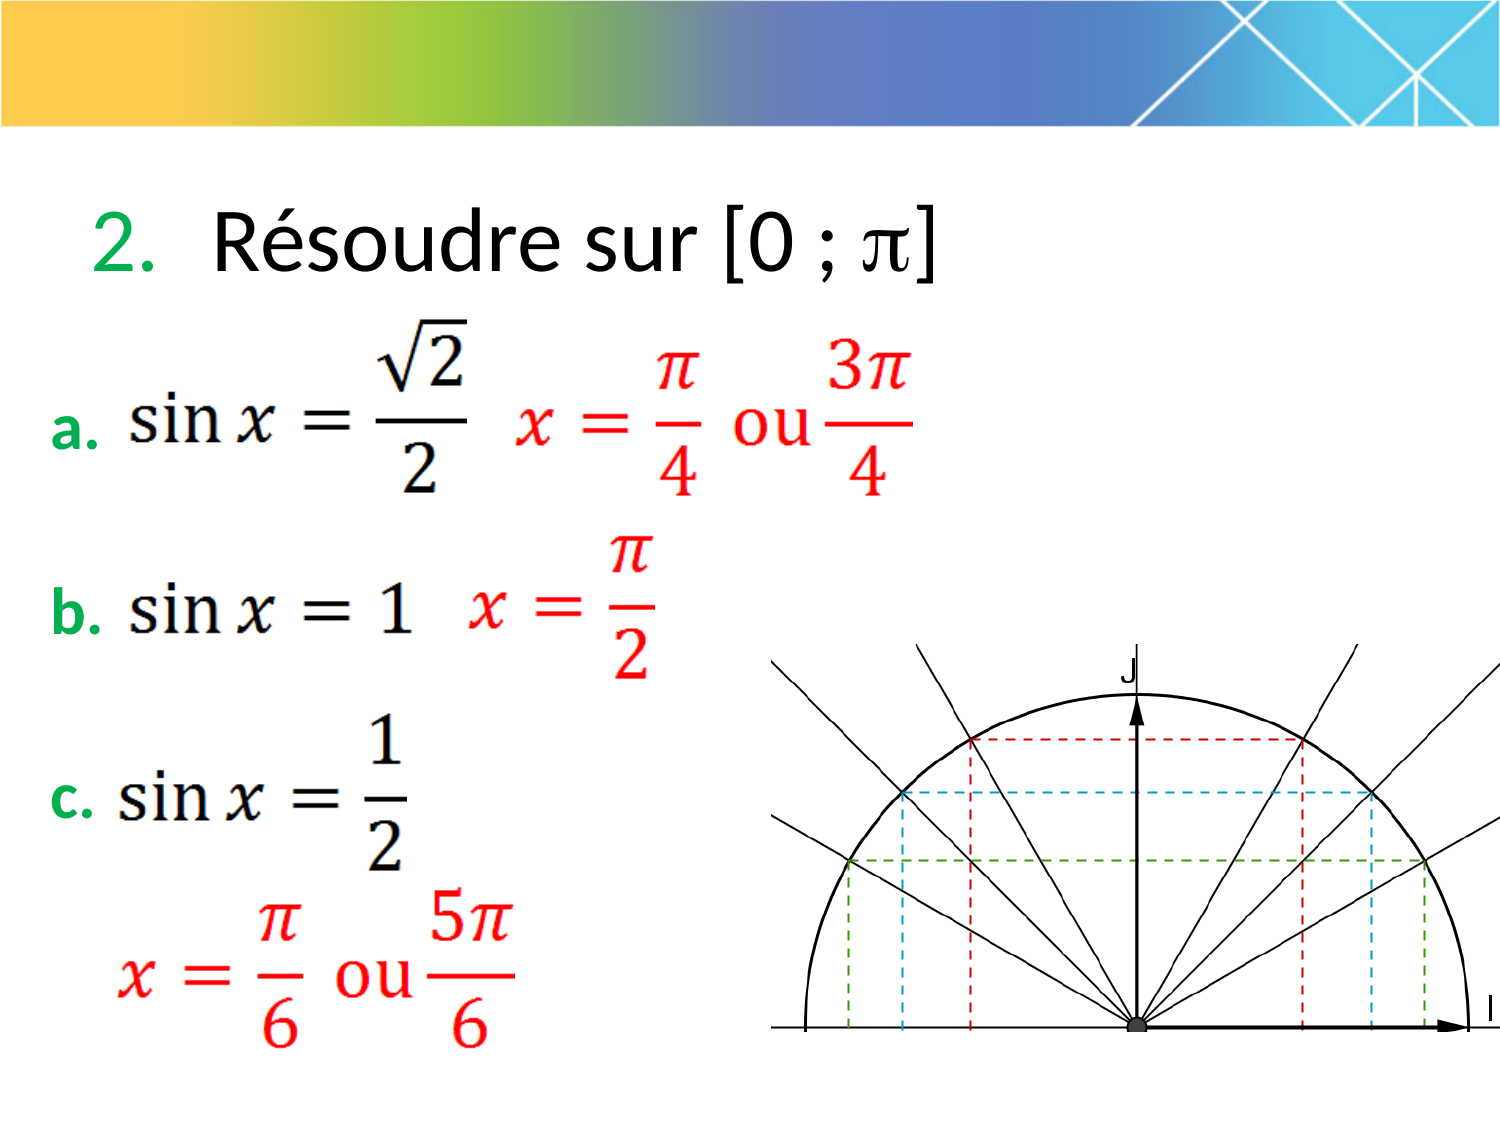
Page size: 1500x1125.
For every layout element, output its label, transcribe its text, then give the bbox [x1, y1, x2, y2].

title Résoudre sur [0 ; ] [75, 164, 1426, 305]
picture [468, 527, 655, 694]
picture [128, 562, 418, 665]
picture [515, 328, 913, 510]
text_box a. b. c. [35, 375, 821, 1013]
picture [117, 703, 515, 1064]
picture [128, 304, 467, 507]
picture [0, 0, 1500, 128]
picture [771, 644, 1500, 1032]
